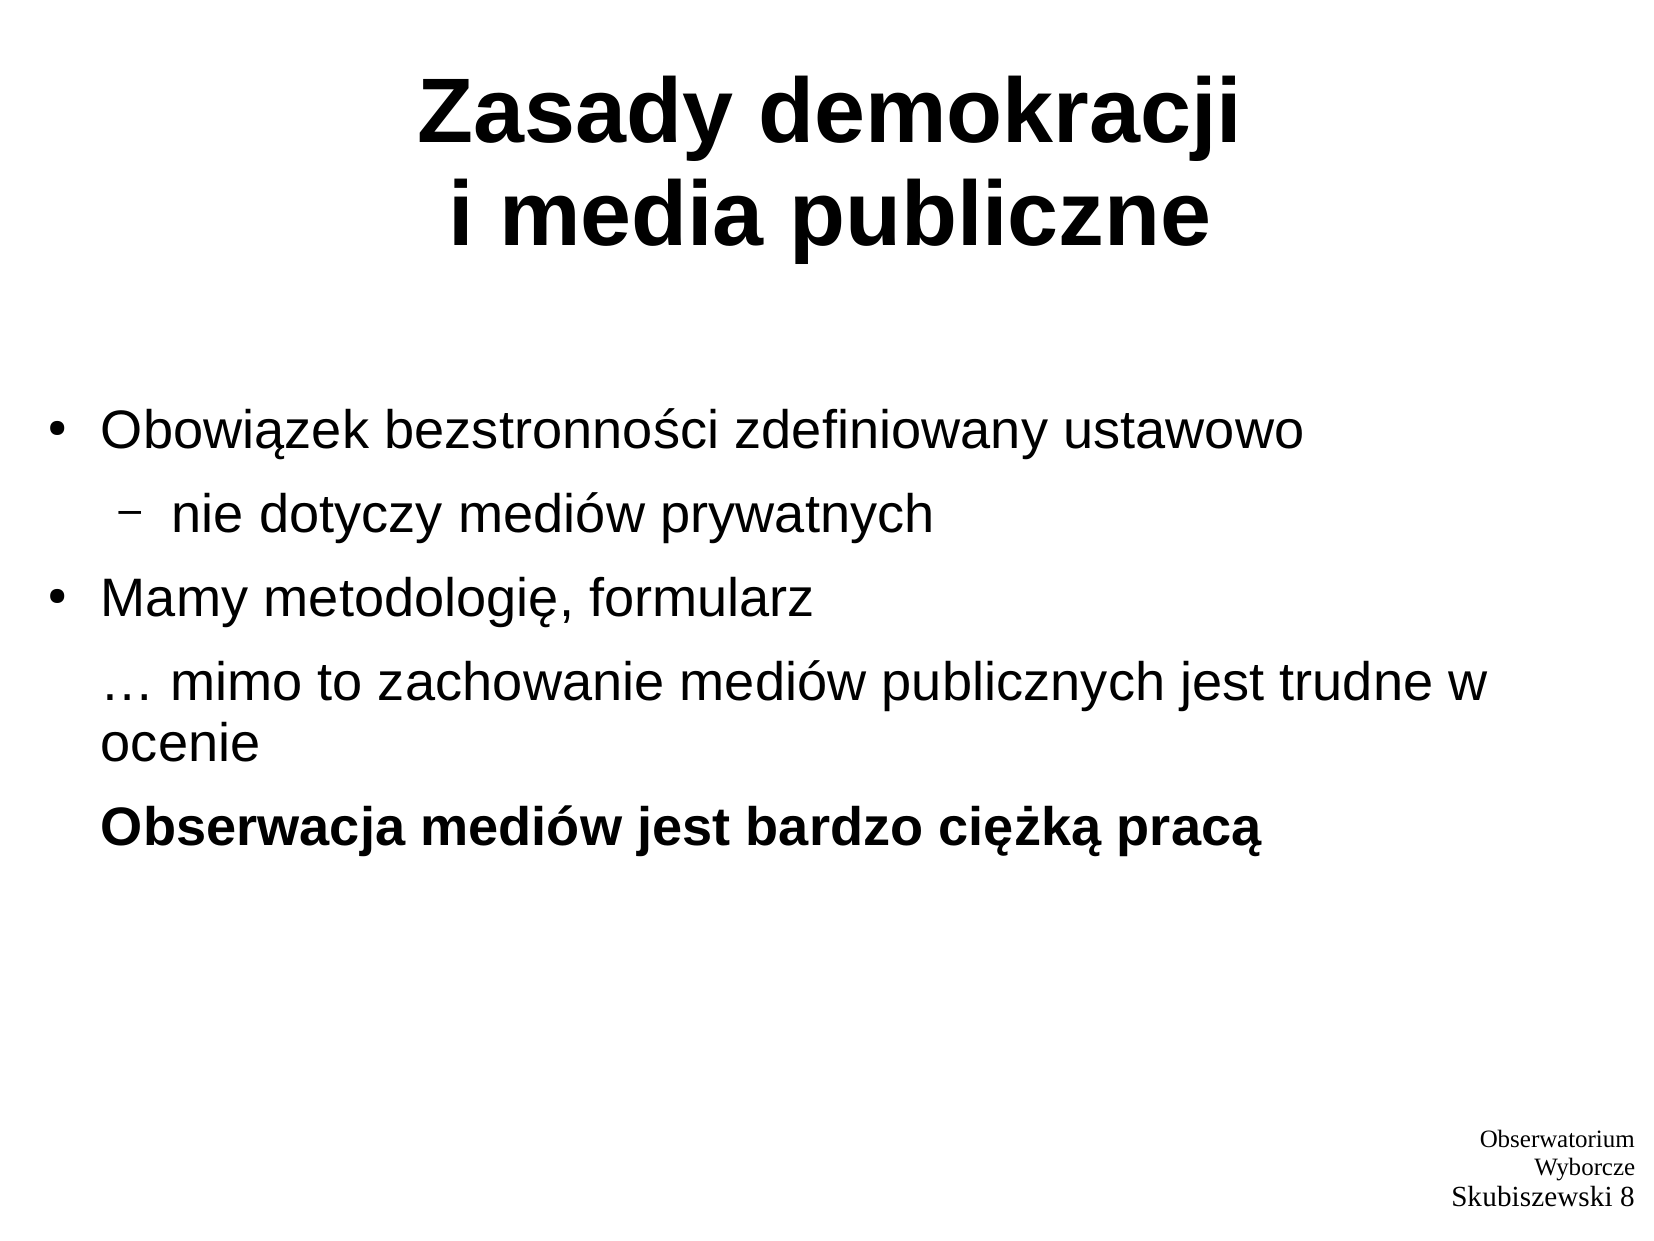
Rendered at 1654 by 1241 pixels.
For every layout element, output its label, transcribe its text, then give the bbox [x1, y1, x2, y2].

list Obowiązek bezstronności zdefiniowany ustawowo nie dotyczy mediów prywatnych Mamy metodologię, formularz … mimo to zachowanie mediów publicznych jest trudne w ocenie Obserwacja mediów jest bardzo ciężką pracą [30, 315, 1583, 1156]
title Zasady demokracji i media publiczne [86, 60, 1575, 266]
